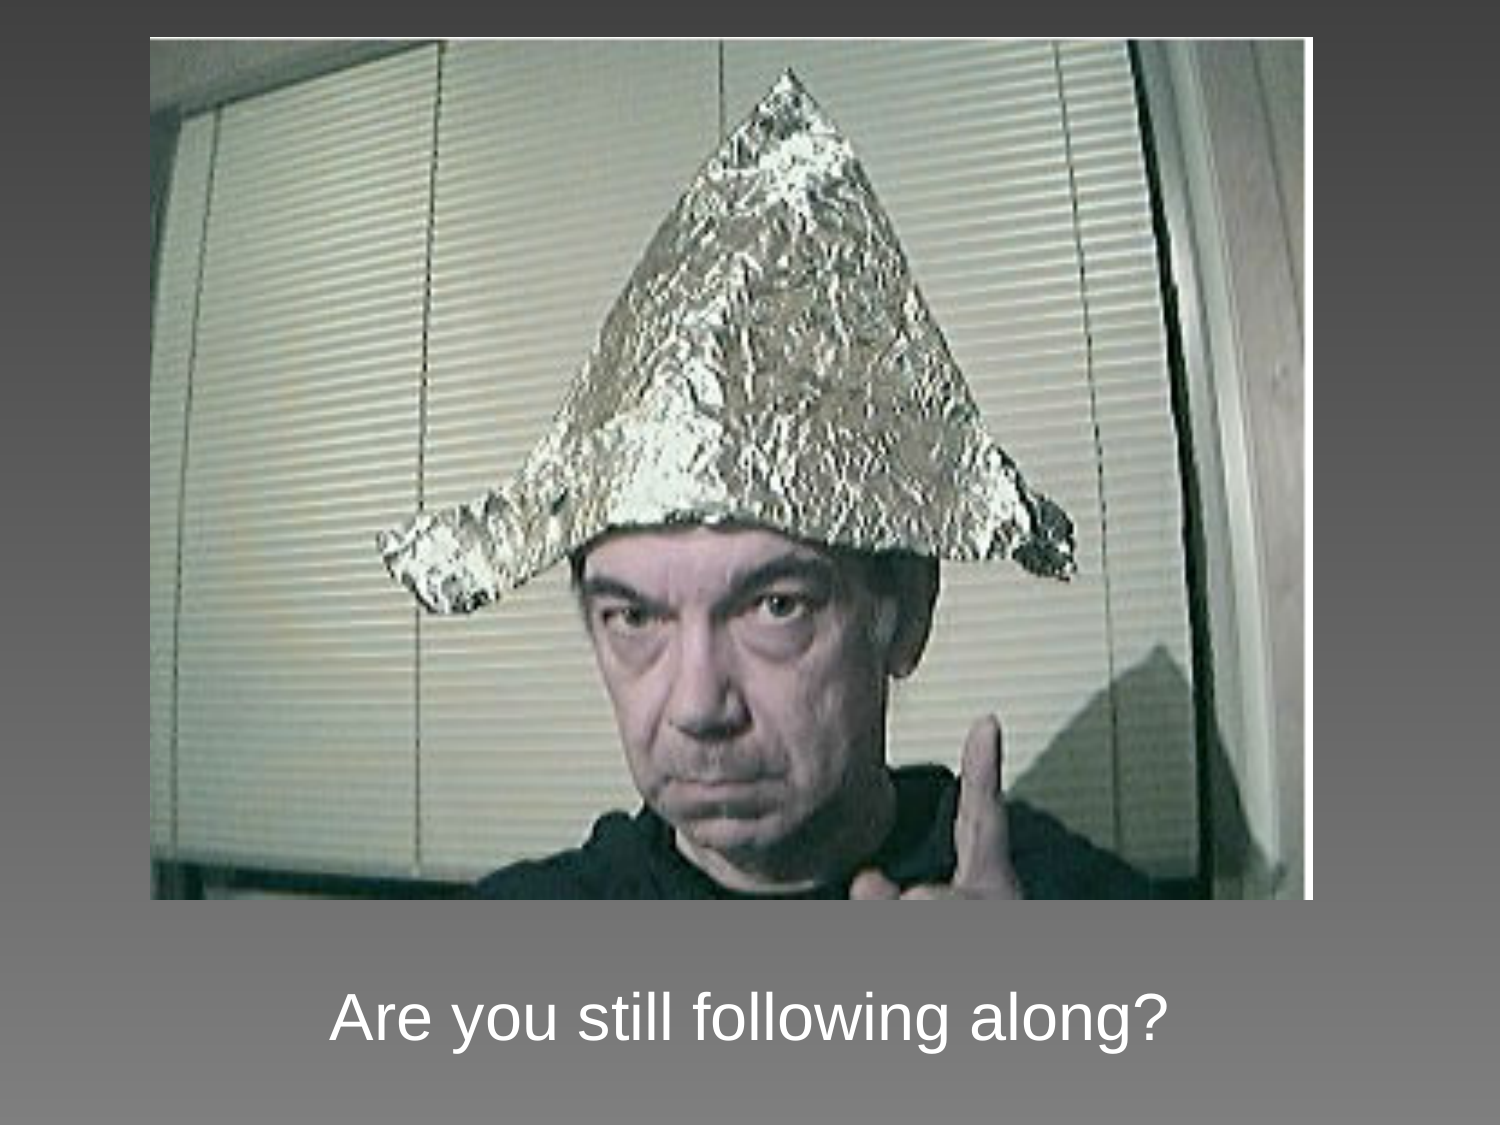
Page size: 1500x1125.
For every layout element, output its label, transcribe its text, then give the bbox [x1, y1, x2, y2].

subtitle Are you still following along? [75, 359, 1426, 1088]
picture [150, 37, 1313, 359]
